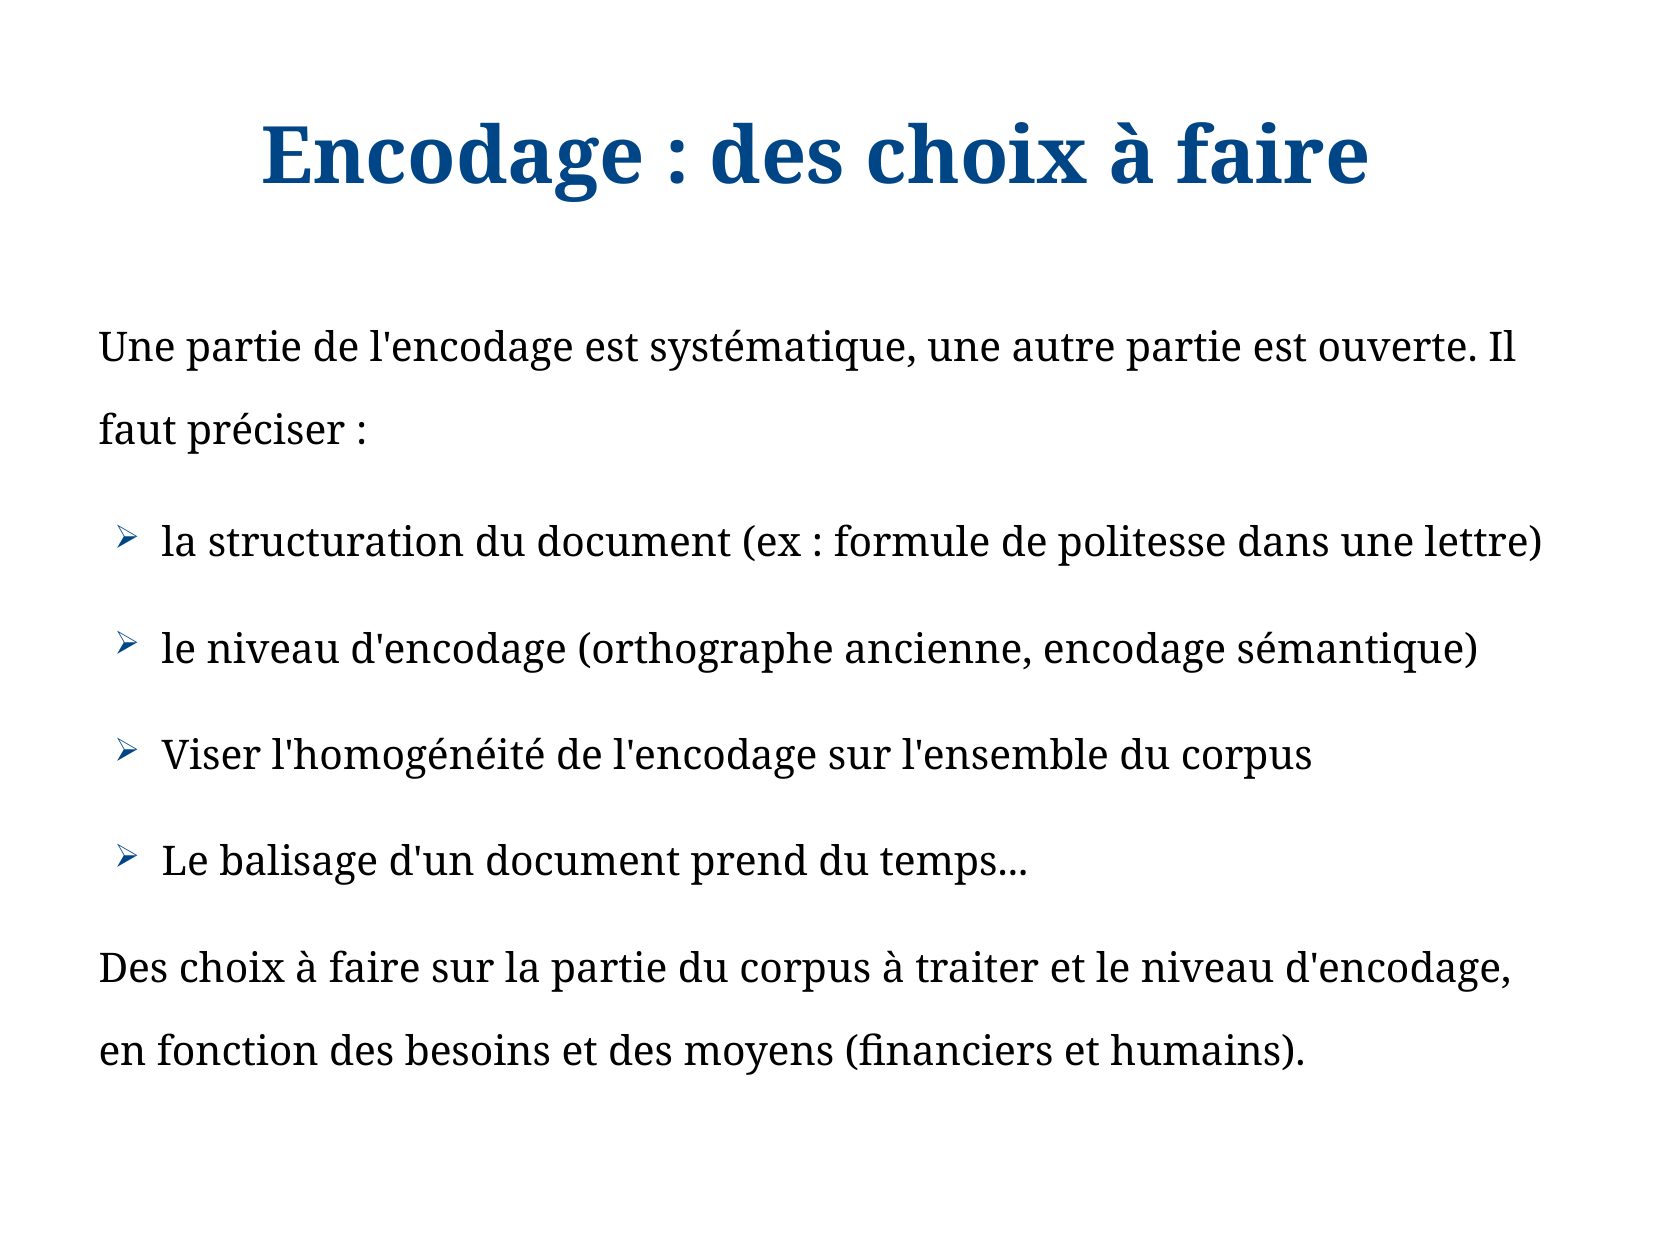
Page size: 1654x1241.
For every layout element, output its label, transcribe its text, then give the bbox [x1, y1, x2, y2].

list Une partie de l'encodage est systématique, une autre partie est ouverte. Il faut préciser : la structuration du document (ex : formule de politesse dans une lettre) le niveau d'encodage (orthographe ancienne, encodage sémantique) Viser l'homogénéité de l'encodage sur l'ensemble du corpus Le balisage d'un document prend du temps... Des choix à faire sur la partie du corpus à traiter et le niveau d'encodage, en fonction des besoins et des moyens (financiers et humains). [35, 290, 1560, 1205]
title Encodage : des choix à faire [82, 49, 1571, 257]
